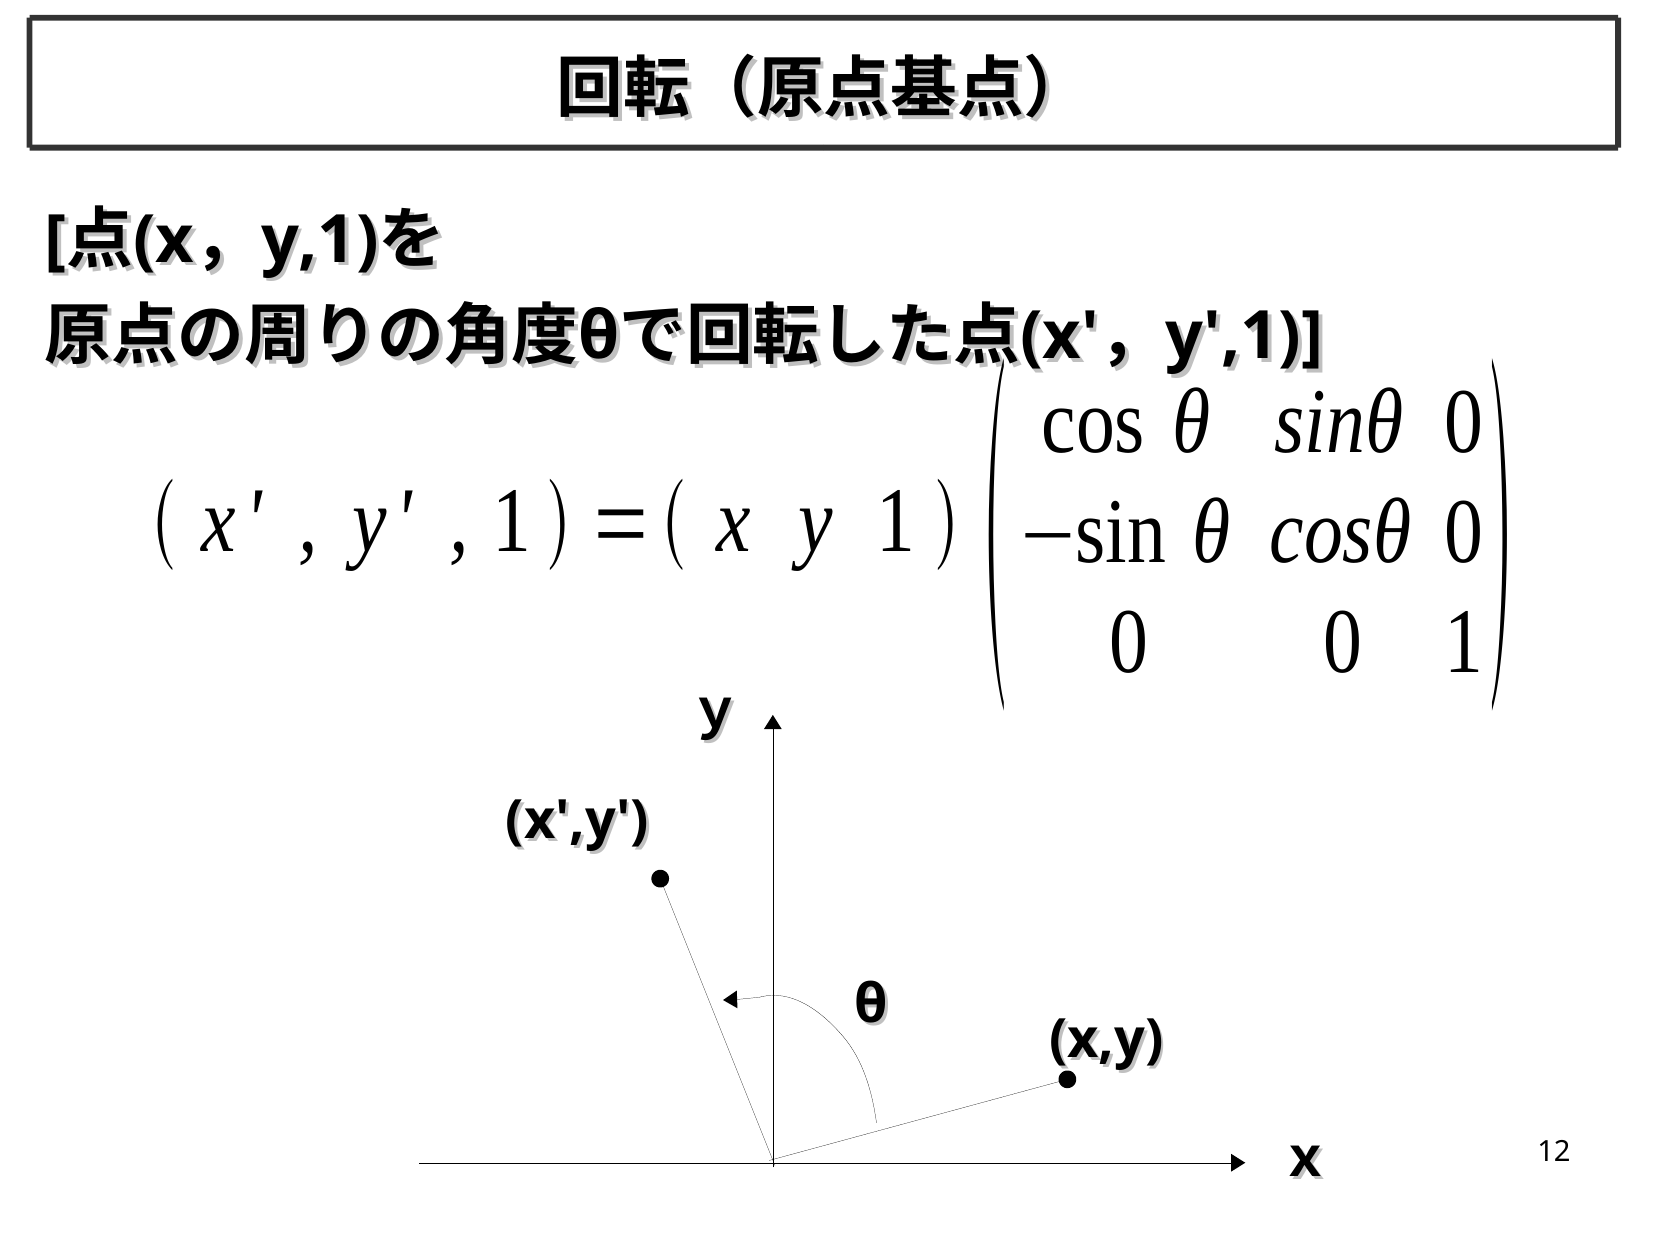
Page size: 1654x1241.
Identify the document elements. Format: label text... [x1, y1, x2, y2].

text_box [点(x，y,1)を 原点の周りの角度θで回転した点(x'，y',1)] [29, 177, 1409, 340]
text_box 回転（原点基点） [29, 17, 1619, 148]
chart [133, 354, 1539, 714]
text_box (x,y) [1034, 992, 1217, 1073]
text_box (x',y') [491, 773, 721, 854]
text_box ｘ [1263, 1106, 1359, 1211]
text_box θ [839, 956, 916, 1037]
text_box ｙ [673, 714, 768, 762]
